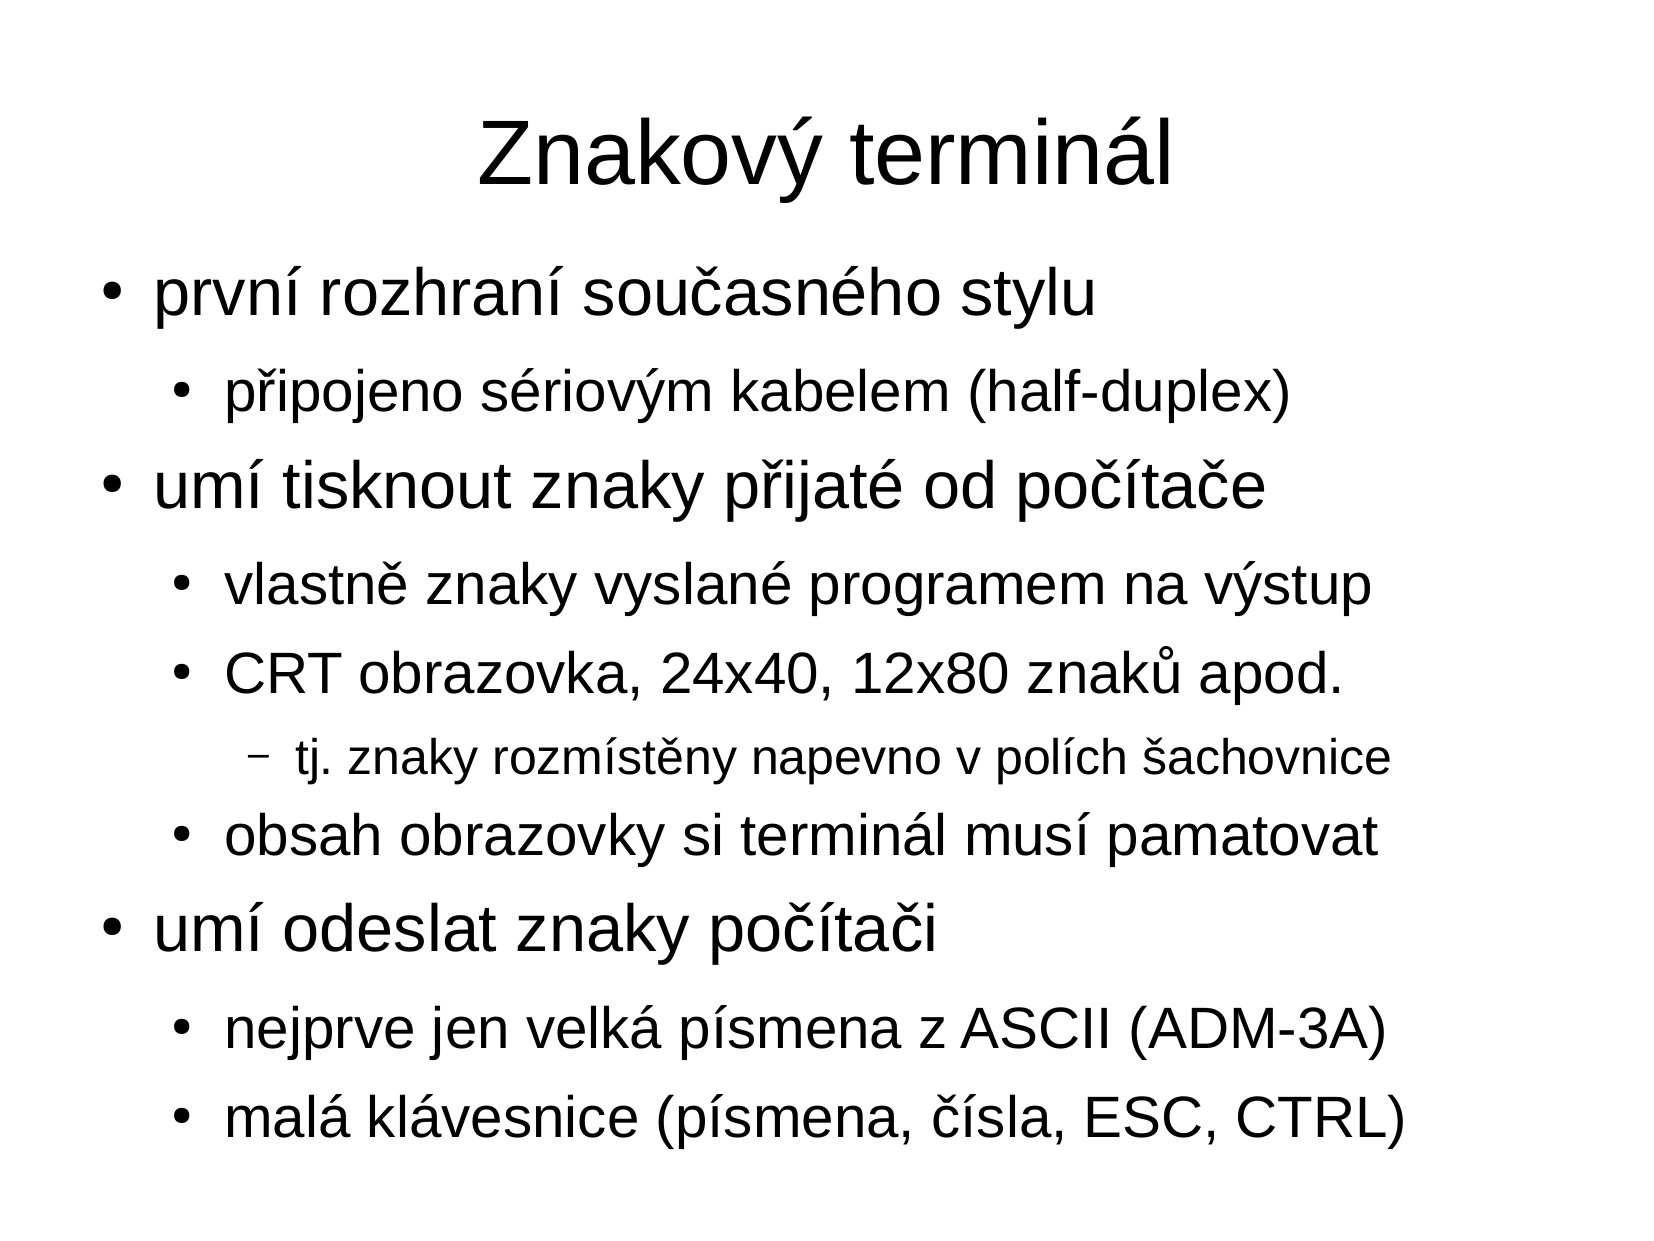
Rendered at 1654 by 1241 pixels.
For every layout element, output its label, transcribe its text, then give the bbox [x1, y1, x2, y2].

list první rozhraní současného stylu připojeno sériovým kabelem (half-duplex) umí tisknout znaky přijaté od počítače vlastně znaky vyslané programem na výstup CRT obrazovka, 24x40, 12x80 znaků apod. tj. znaky rozmístěny napevno v polích šachovnice obsah obrazovky si terminál musí pamatovat umí odeslat znaky počítači nejprve jen velká písmena z ASCII (ADM-3A) malá klávesnice (písmena, čísla, ESC, CTRL) [82, 254, 1571, 1150]
title Znakový terminál [82, 56, 1571, 250]
